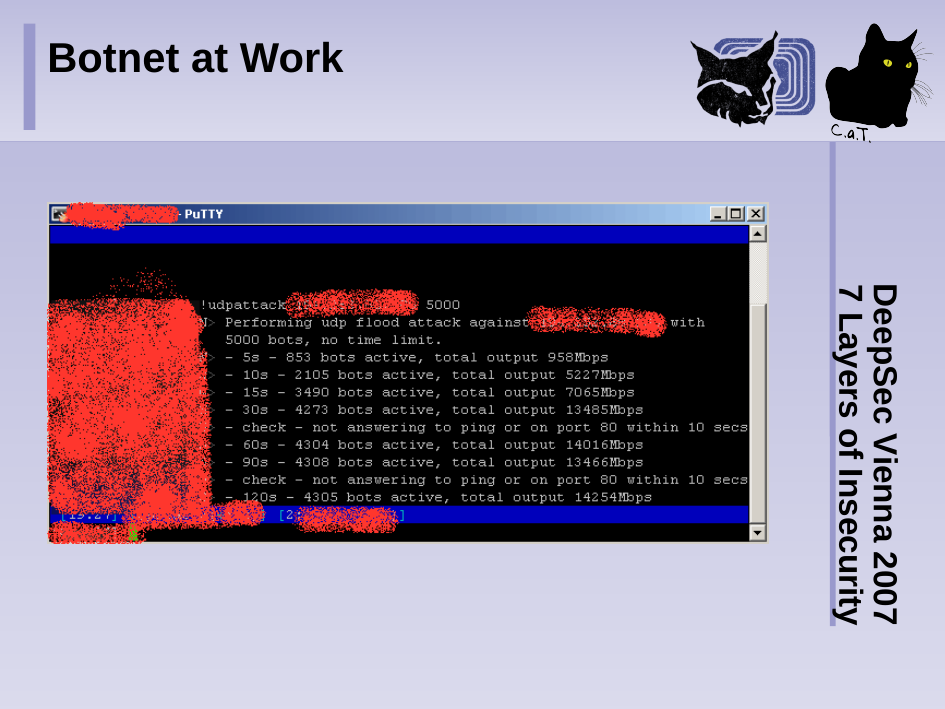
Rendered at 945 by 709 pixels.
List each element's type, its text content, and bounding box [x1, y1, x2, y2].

picture [685, 23, 934, 143]
title Botnet at Work [47, 37, 813, 130]
picture [47, 202, 769, 544]
